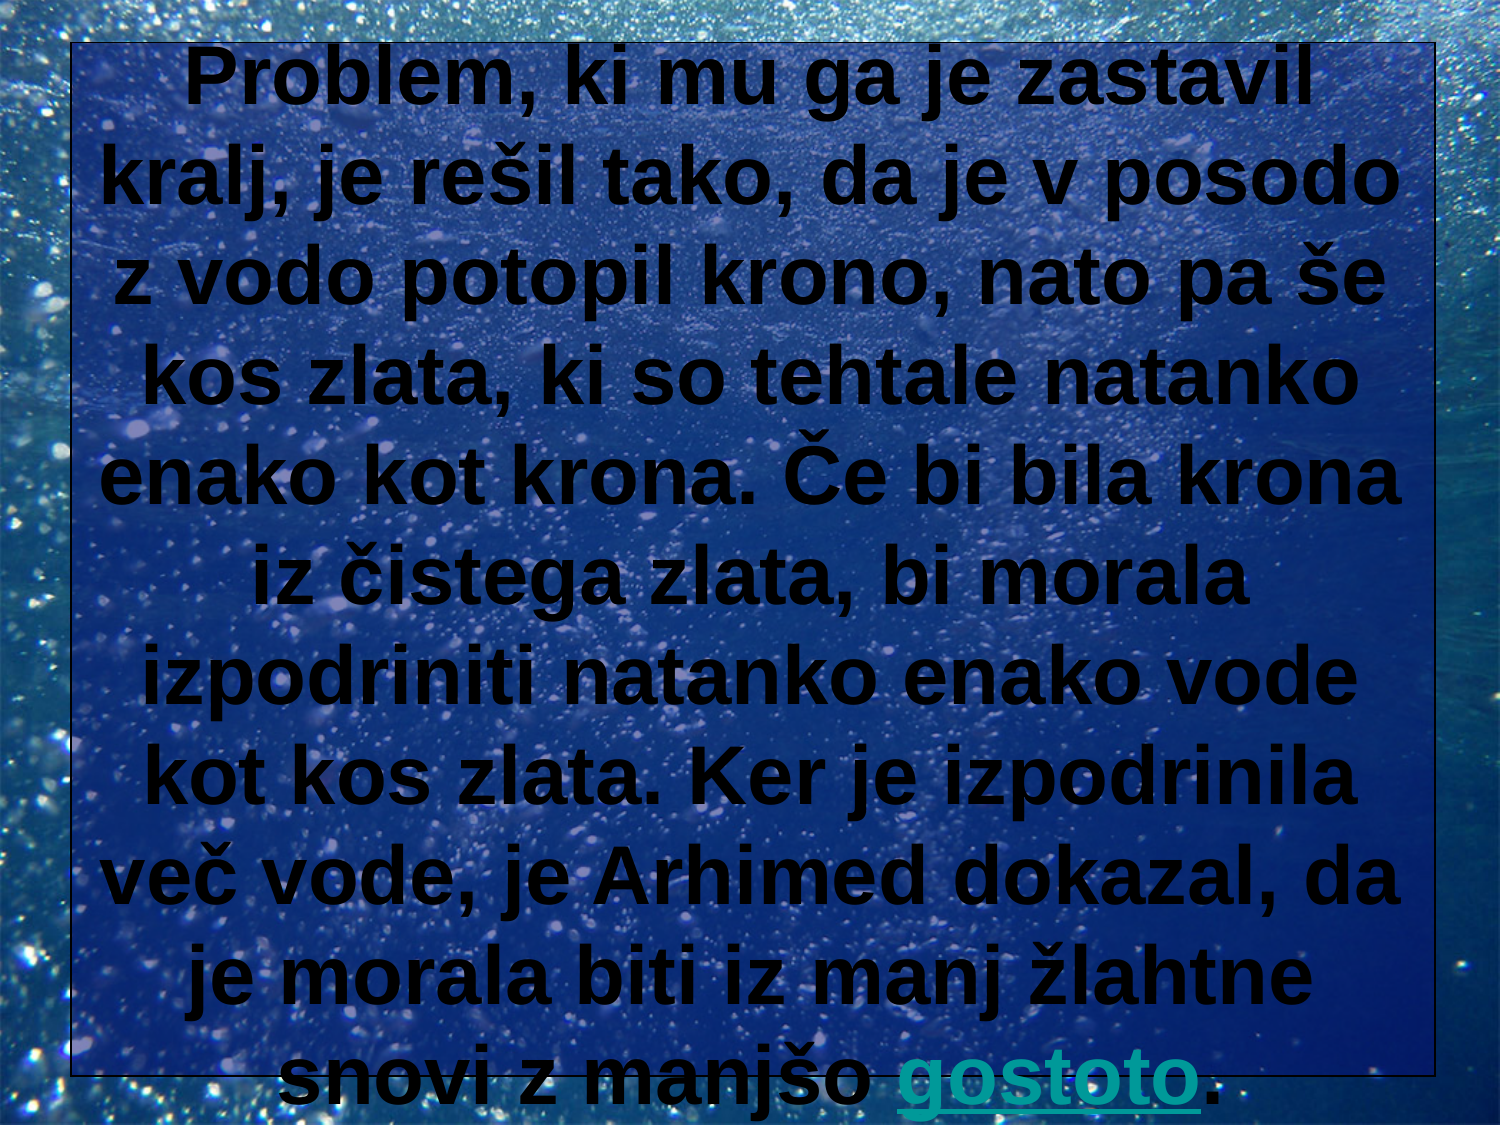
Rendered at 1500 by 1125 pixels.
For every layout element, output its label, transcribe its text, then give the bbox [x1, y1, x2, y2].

title Problem, ki mu ga je zastavil kralj, je rešil tako, da je v posodo z vodo potopil krono, nato pa še kos zlata, ki so tehtale natanko enako kot krona. Če bi bila krona iz čistega zlata, bi morala izpodriniti natanko enako vode kot kos zlata. Ker je izpodrinila več vode, je Arhimed dokazal, da je morala biti iz manj žlahtne snovi z manjšo gostoto. [70, 101, 1431, 1042]
picture [0, 0, 1500, 1125]
